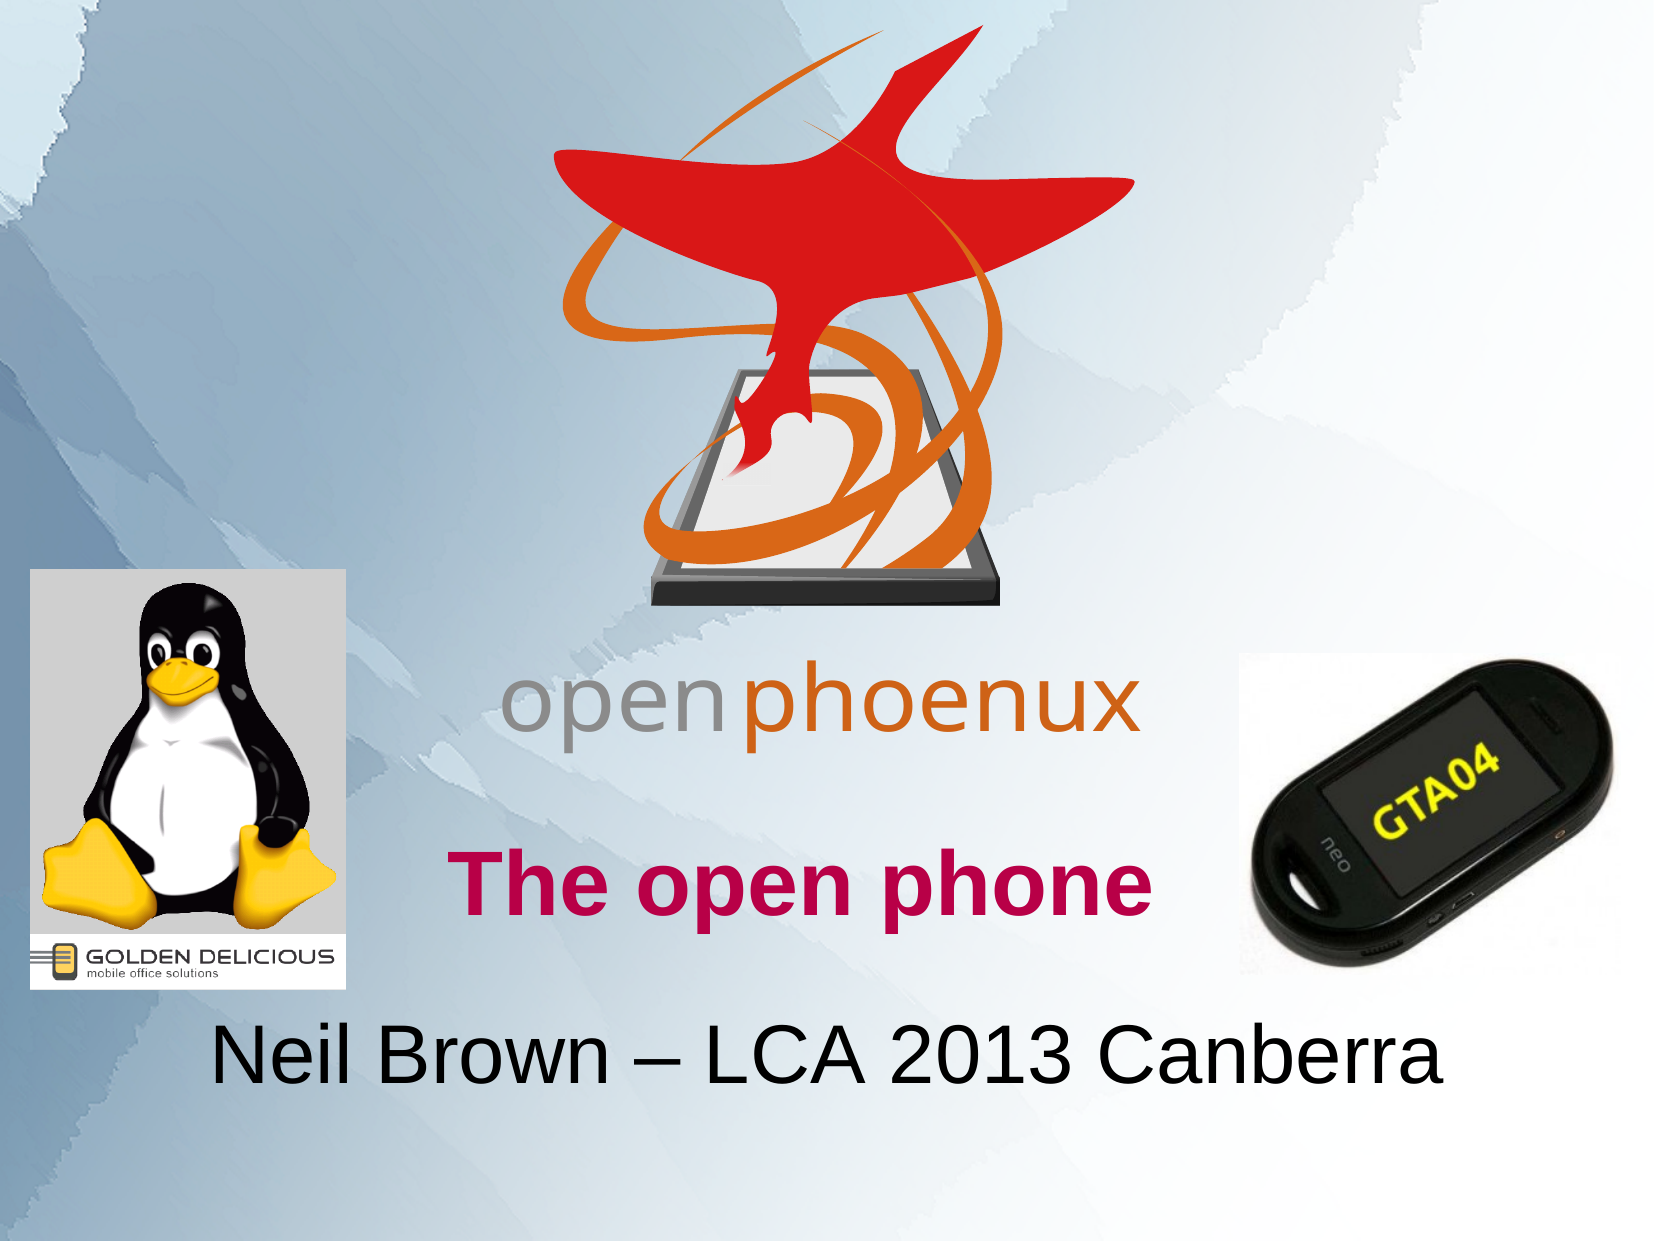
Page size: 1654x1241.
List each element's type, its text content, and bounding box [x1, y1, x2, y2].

picture [0, 0, 1654, 1241]
title The open phone [346, 780, 1528, 988]
subtitle Neil Brown – LCA 2013 Canberra [100, 976, 1554, 1240]
